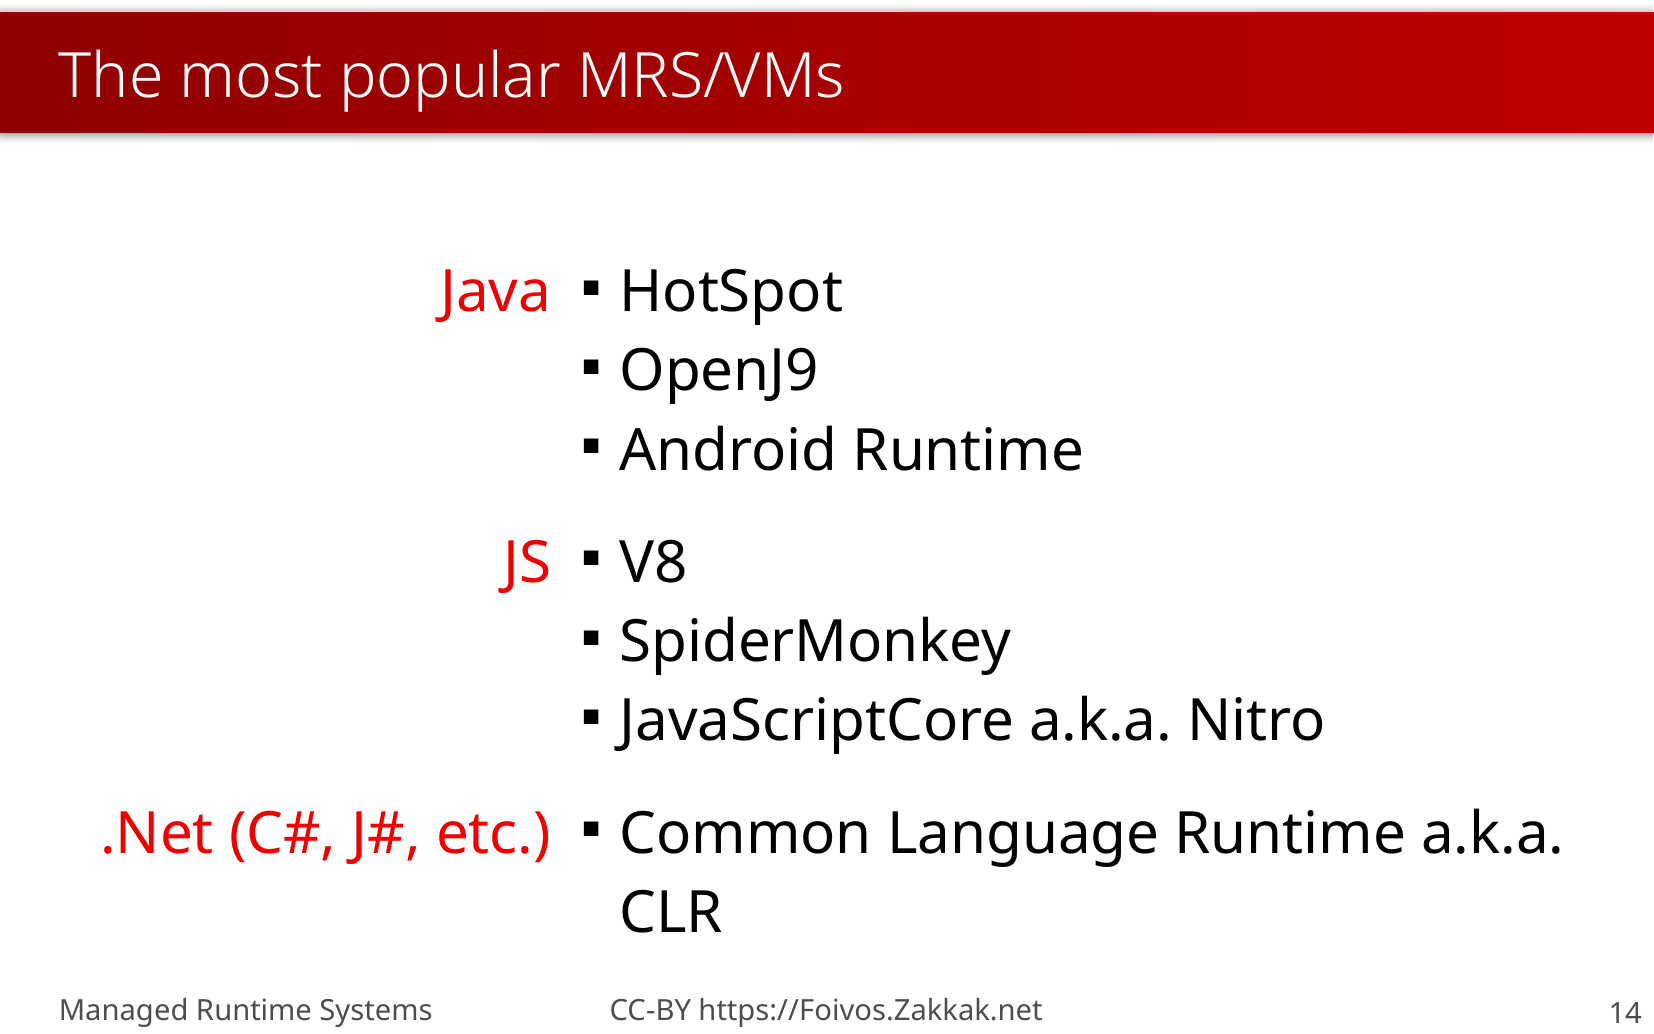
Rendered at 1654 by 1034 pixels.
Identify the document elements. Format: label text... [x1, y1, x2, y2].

table_cell Common Language Runtime a.k.a. CLR [568, 775, 1653, 966]
title The most popular MRS/VMs [58, 7, 1329, 139]
table_header HotSpot OpenJ9 Android Runtime [568, 234, 1653, 503]
table_cell V8 SpiderMonkey JavaScriptCore a.k.a. Nitro [568, 504, 1653, 774]
table_cell JS [1, 504, 567, 774]
table_cell .Net (C#, J#, etc.) [1, 775, 567, 966]
table_header Java [1, 234, 567, 503]
